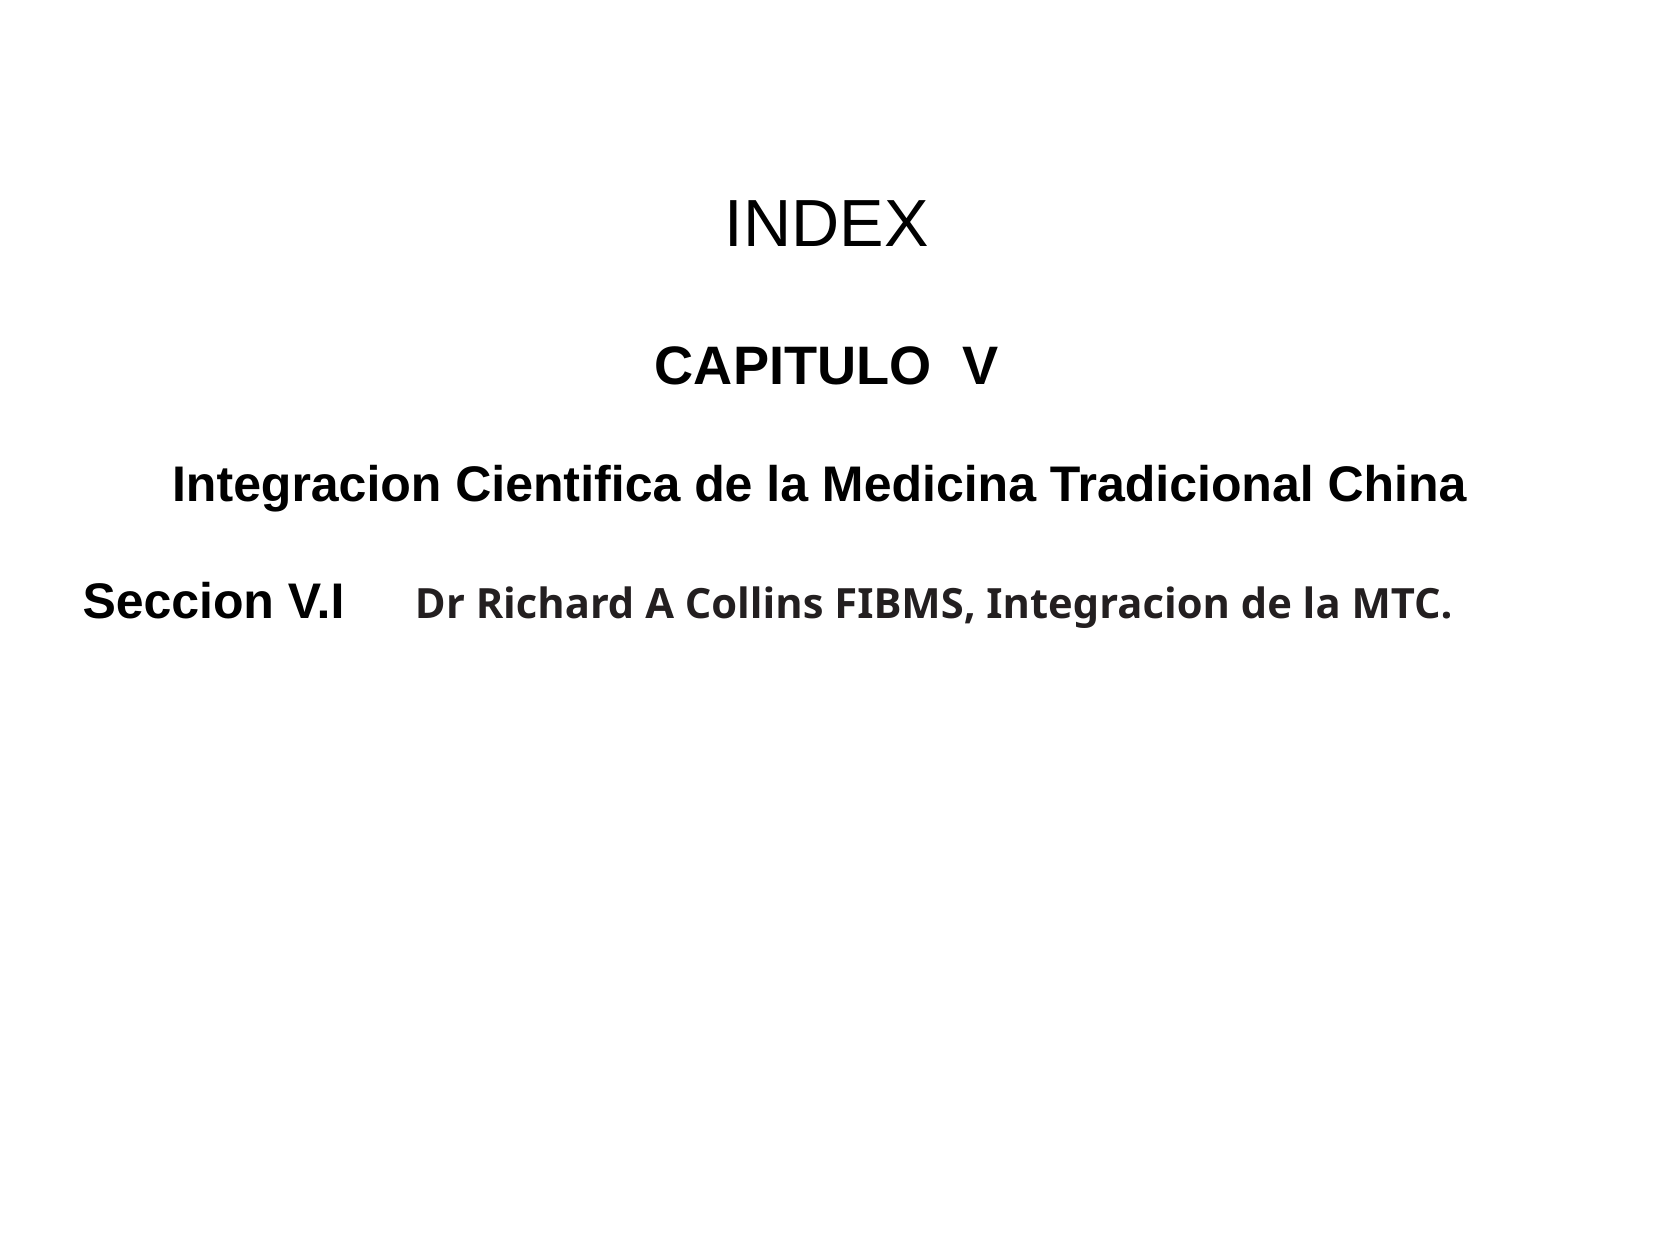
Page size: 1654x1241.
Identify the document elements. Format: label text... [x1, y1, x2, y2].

text_box INDEX CAPITULO V Integracion Cientifica de la Medicina Tradicional China Seccion V.I Dr Richard A Collins FIBMS, Integracion de la MTC. [82, 0, 1571, 1241]
